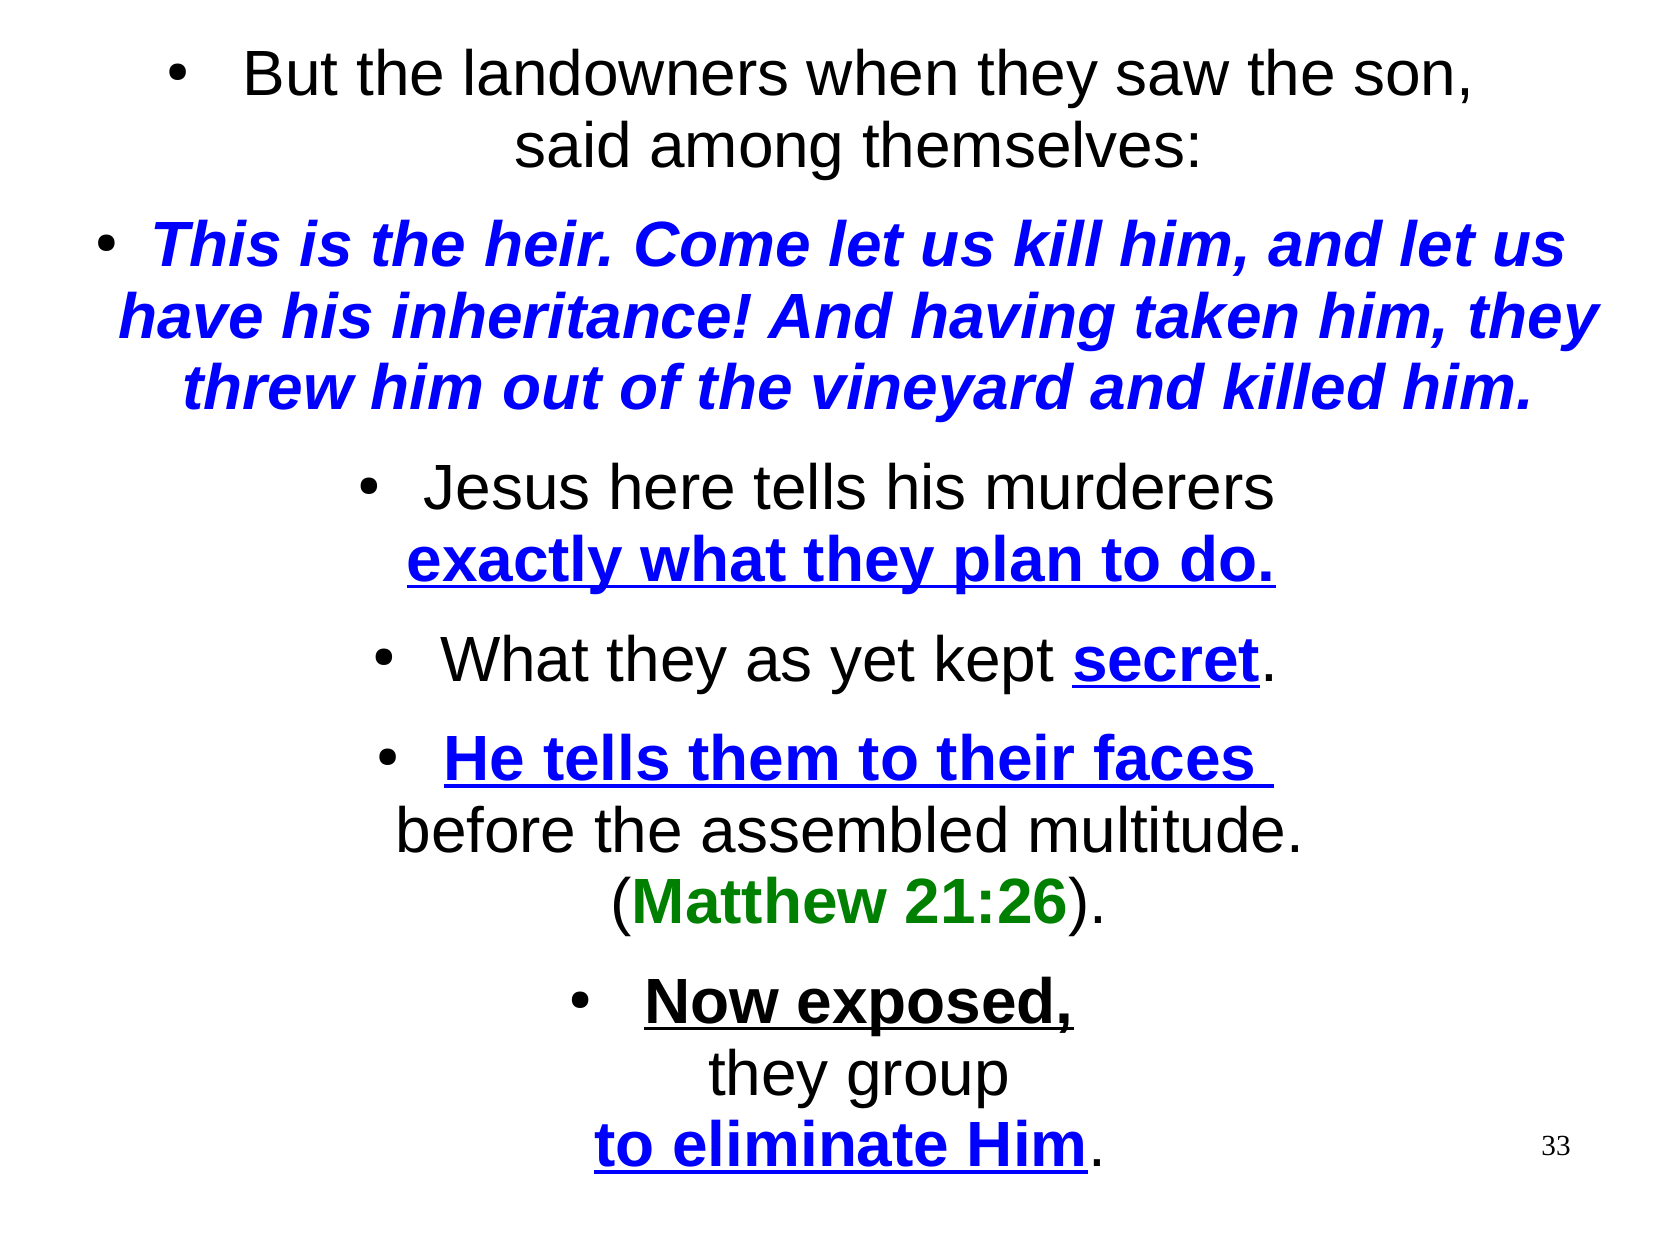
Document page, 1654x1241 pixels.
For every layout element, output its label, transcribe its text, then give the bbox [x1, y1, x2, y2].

list But the landowners when they saw the son, said among themselves: This is the heir. Come let us kill him, and let us have his inheritance! And having taken him, they threw him out of the vineyard and killed him. Jesus here tells his murderers exactly what they plan to do. What they as yet kept secret. He tells them to their faces before the assembled multitude. (Matthew 21:26). Now exposed, they group to eliminate Him. [37, 37, 1613, 1201]
